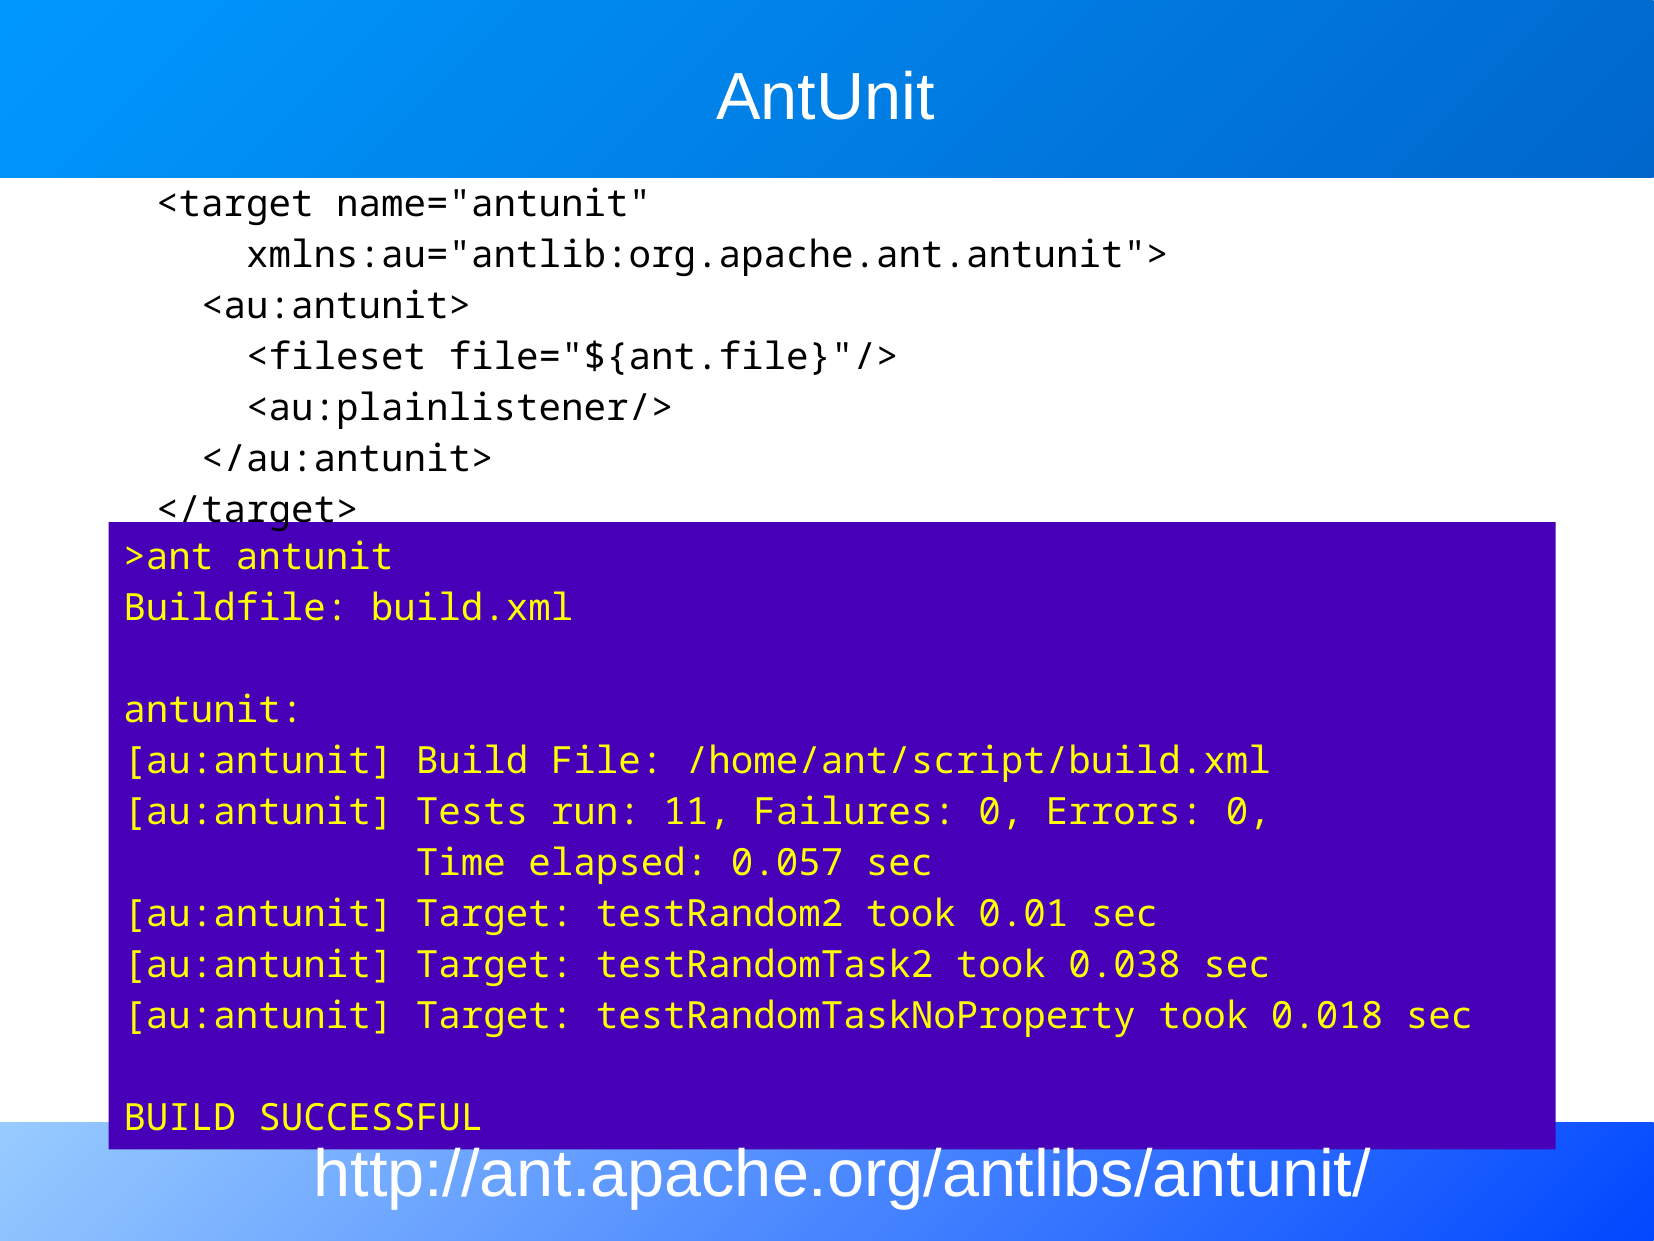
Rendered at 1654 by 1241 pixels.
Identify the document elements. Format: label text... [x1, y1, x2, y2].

title AntUnit [162, 59, 1489, 148]
text_box <target name="antunit" xmlns:au="antlib:org.apache.ant.antunit"> <au:antunit> <fileset file="${ant.file}"/> <au:plainlistener/> </au:antunit> </target> [141, 192, 1589, 518]
title http://ant.apache.org/antlibs/antunit/ [179, 1136, 1506, 1225]
text_box >ant antunit Buildfile: build.xml antunit: [au:antunit] Build File: /home/ant/script/build.xml [au:antunit] Tests run: 11, Failures: 0, Errors: 0, Time elapsed: 0.057 sec [au:antunit] Target: testRandom2 took 0.01 sec [au:antunit] Target: testRandomTask2 took 0.038 sec [au:antunit] Target: testRandomTaskNoProperty took 0.018 sec BUILD SUCCESSFUL [108, 573, 1556, 1099]
